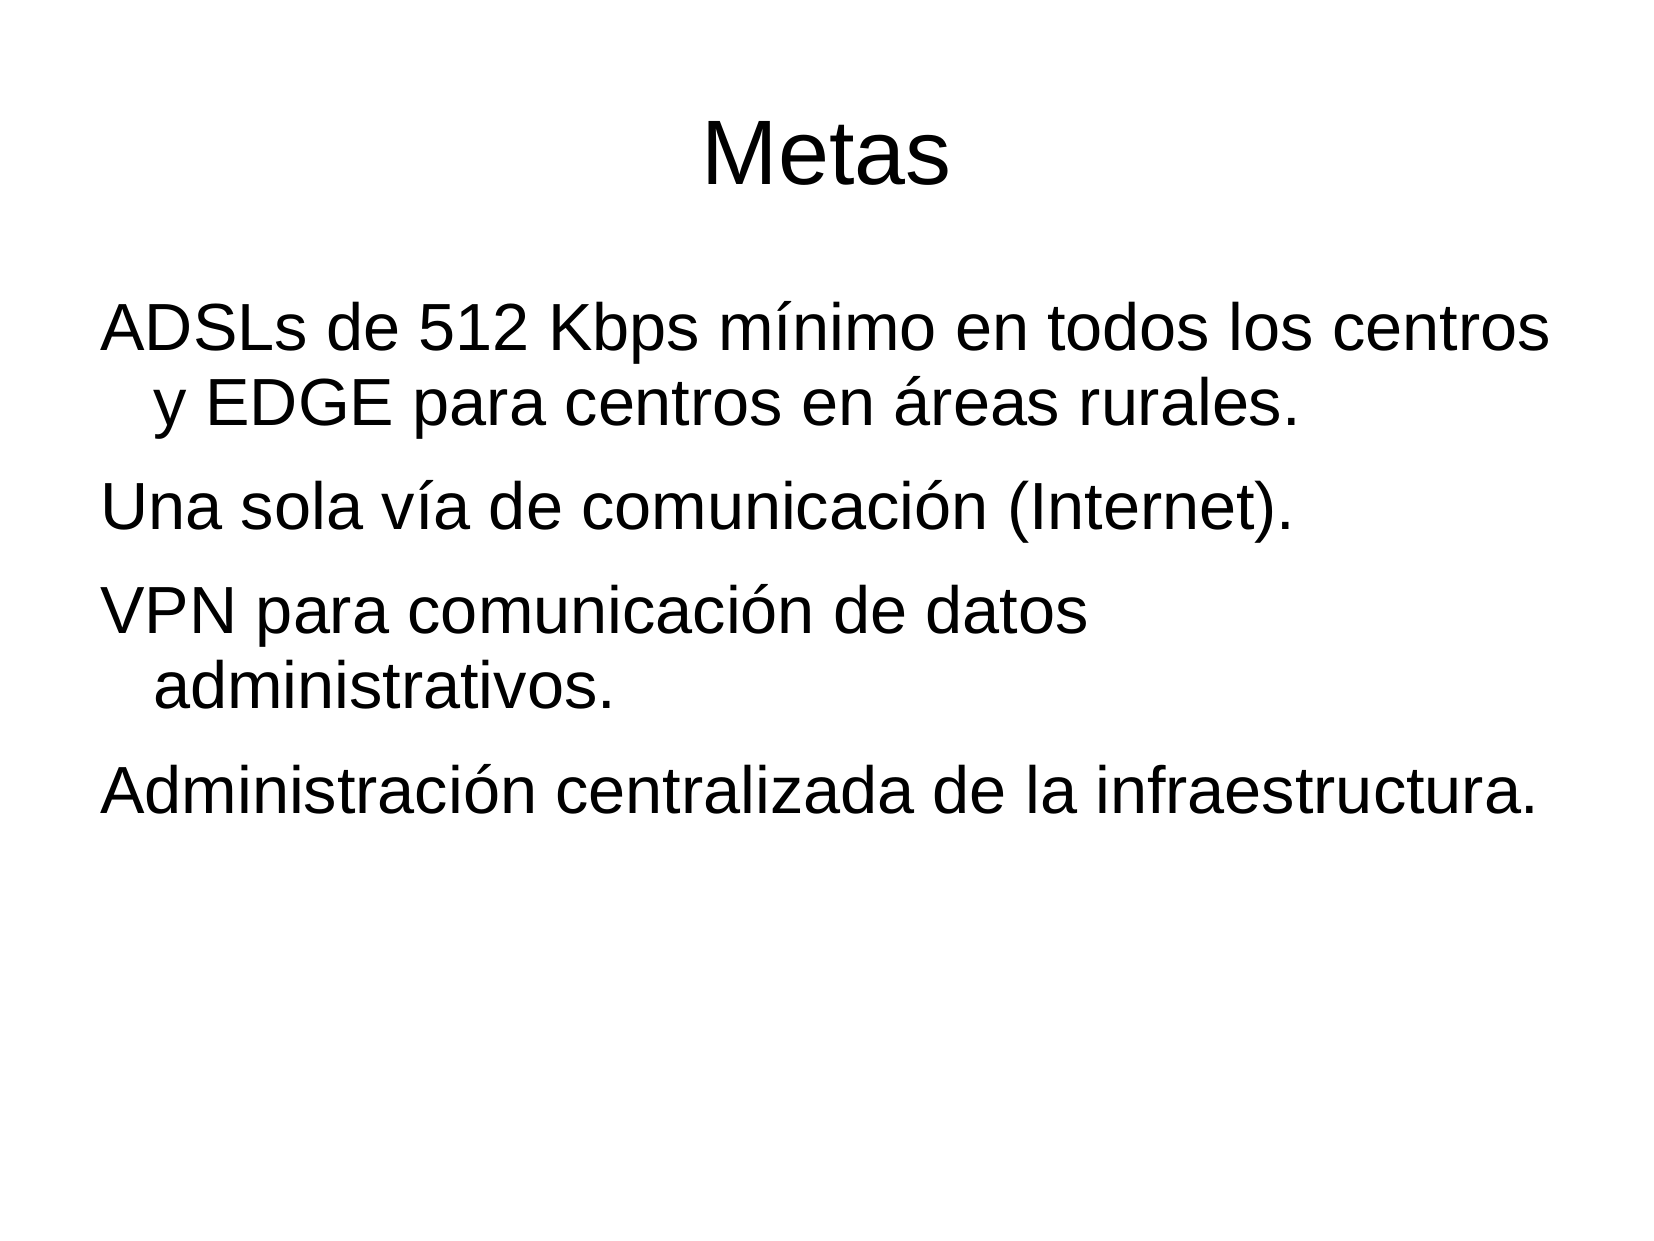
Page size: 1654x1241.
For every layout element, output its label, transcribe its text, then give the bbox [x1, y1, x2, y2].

list ADSLs de 512 Kbps mínimo en todos los centros y EDGE para centros en áreas rurales. Una sola vía de comunicación (Internet). VPN para comunicación de datos administrativos. Administración centralizada de la infraestructura. [82, 290, 1571, 1094]
title Metas [82, 49, 1571, 257]
